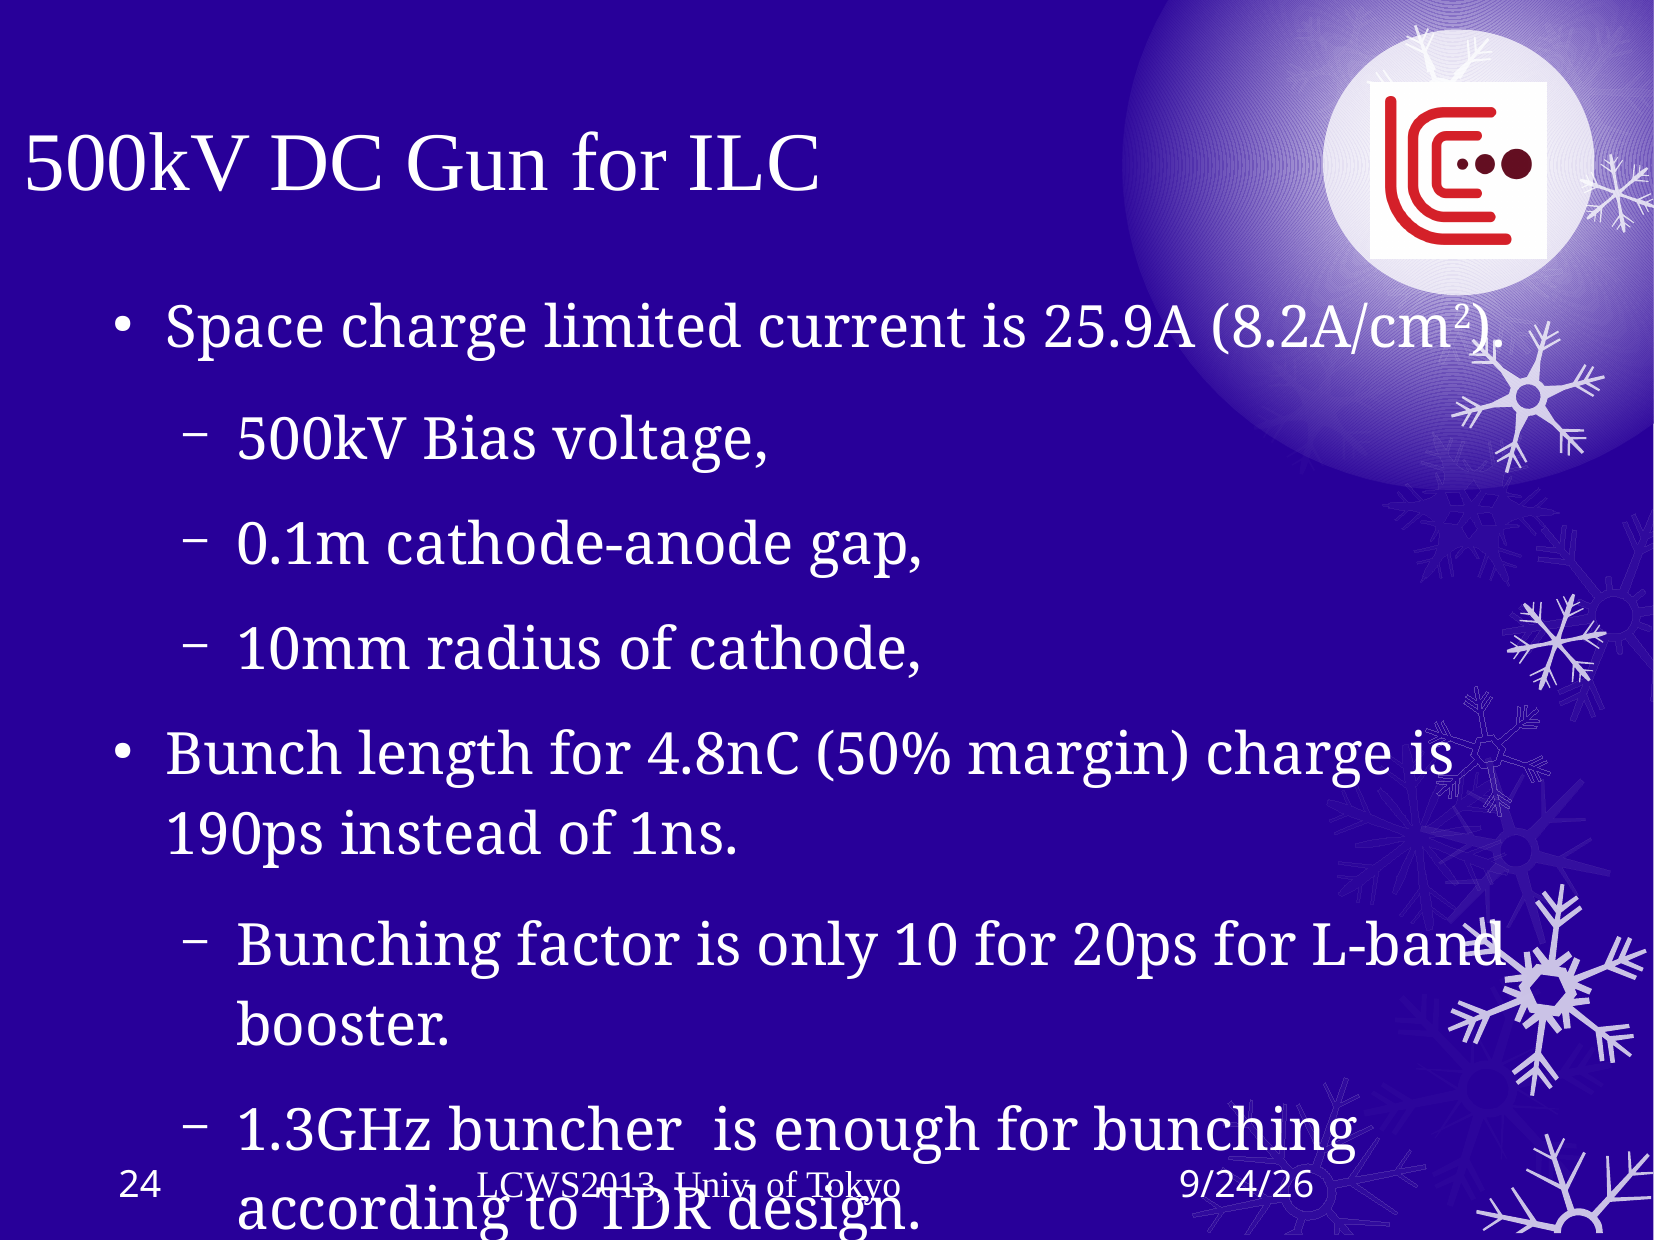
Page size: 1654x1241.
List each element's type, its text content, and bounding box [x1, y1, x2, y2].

list Space charge limited current is 25.9A (8.2A/cm2). 500kV Bias voltage, 0.1m cathode-anode gap, 10mm radius of cathode, Bunch length for 4.8nC (50% margin) charge is 190ps instead of 1ns. Bunching factor is only 10 for 20ps for L-band booster. 1.3GHz buncher is enough for bunching according to TDR design. [94, 285, 1583, 1061]
picture [1370, 82, 1547, 259]
title 500kV DC Gun for ILC [23, 29, 1311, 296]
